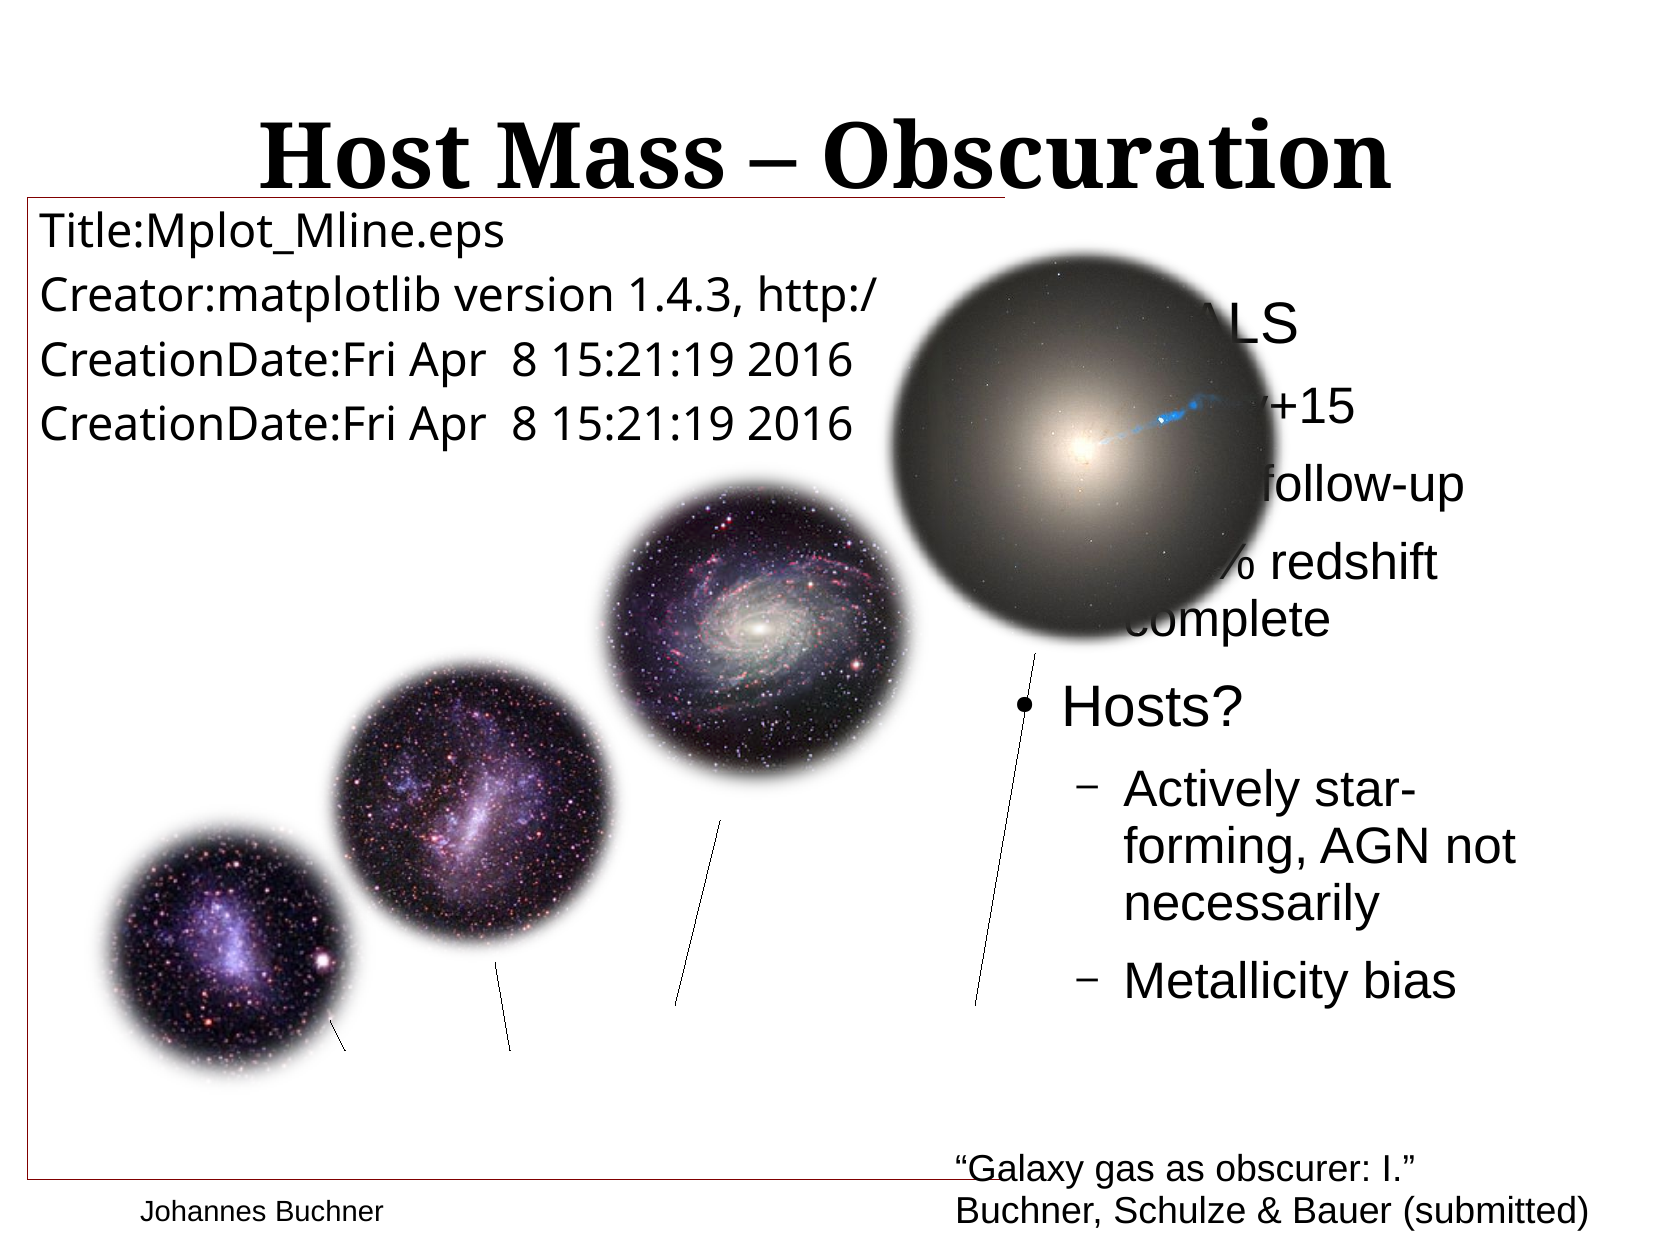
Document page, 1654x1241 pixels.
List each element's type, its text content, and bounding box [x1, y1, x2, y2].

list SHOALS Perley+15 Deep follow-up ~90% redshift complete Hosts? Actively star-forming, AGN not necessarily Metallicity bias [998, 290, 1595, 1010]
title Host Mass – Obscuration [82, 49, 1571, 257]
picture [24, 194, 1291, 1180]
text_box “Galaxy gas as obscurer: I.” Buchner, Schulze & Bauer (submitted) [940, 1140, 1646, 1239]
